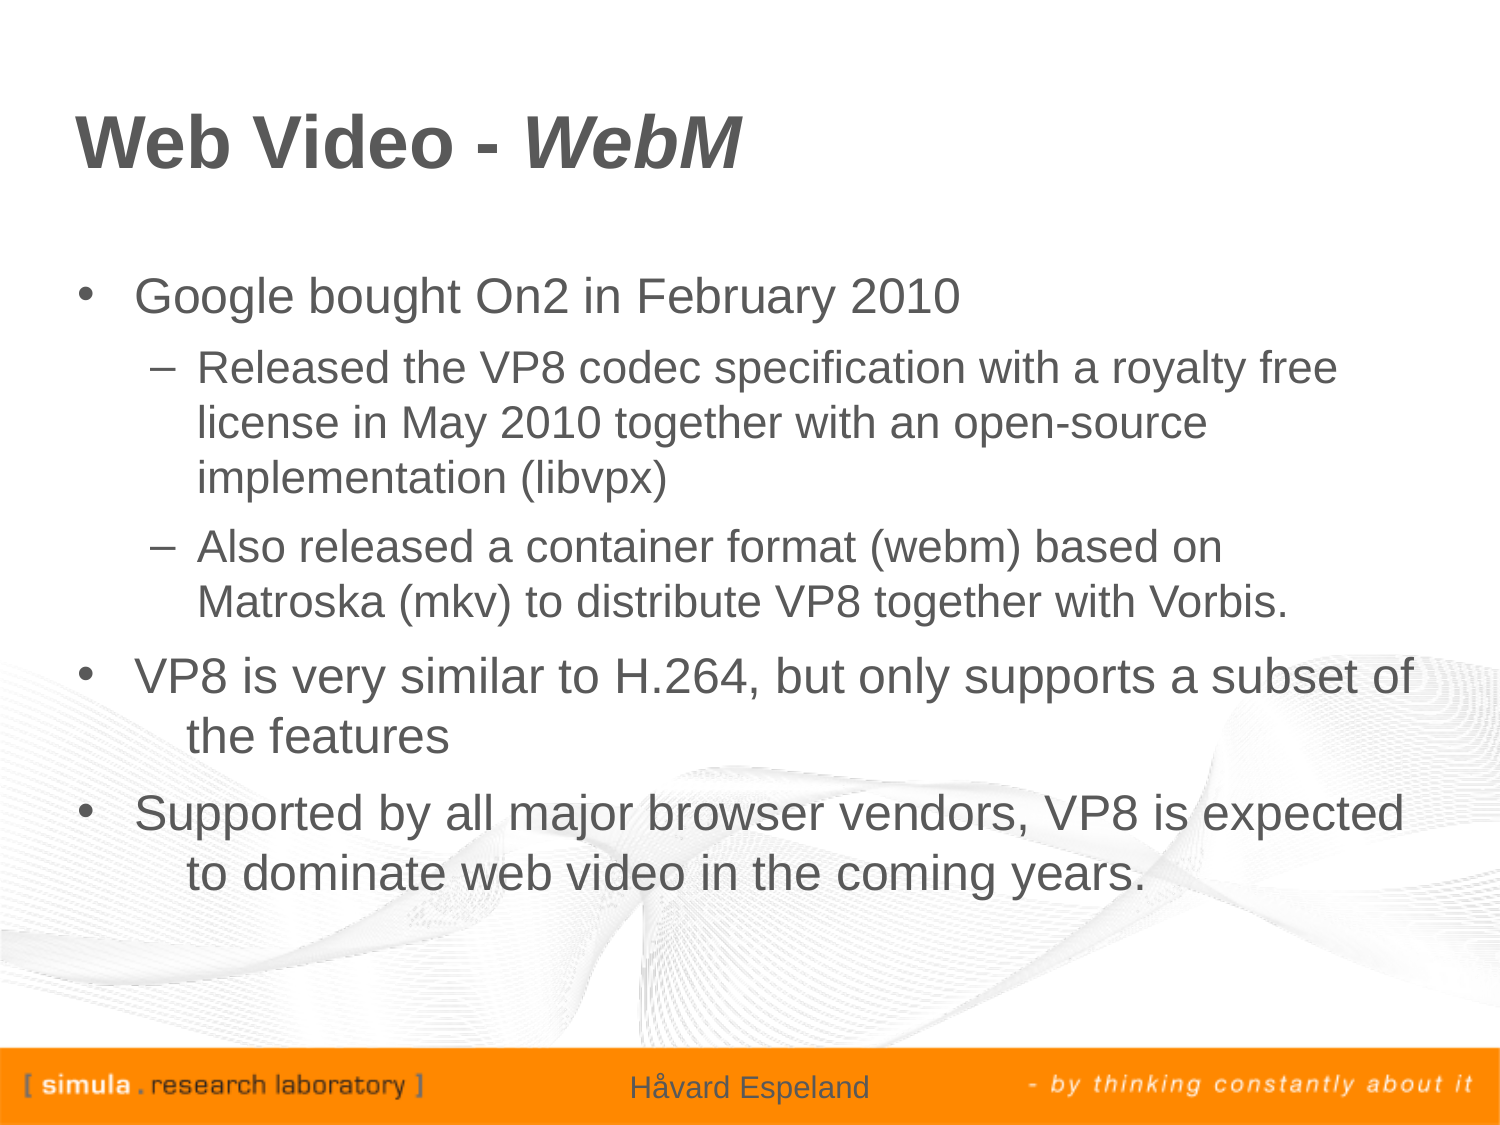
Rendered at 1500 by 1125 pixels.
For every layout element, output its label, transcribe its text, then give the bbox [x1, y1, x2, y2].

title Web Video - WebM [75, 44, 1425, 233]
list Google bought On2 in February 2010 Released the VP8 codec specification with a royalty free license in May 2010 together with an open-source implementation (libvpx) Also released a container format (webm) based on Matroska (mkv) to distribute VP8 together with Vorbis. VP8 is very similar to H.264, but only supports a subset of the features Supported by all major browser vendors, VP8 is expected to dominate web video in the coming years. [75, 263, 1425, 1006]
picture [0, 654, 1500, 1125]
